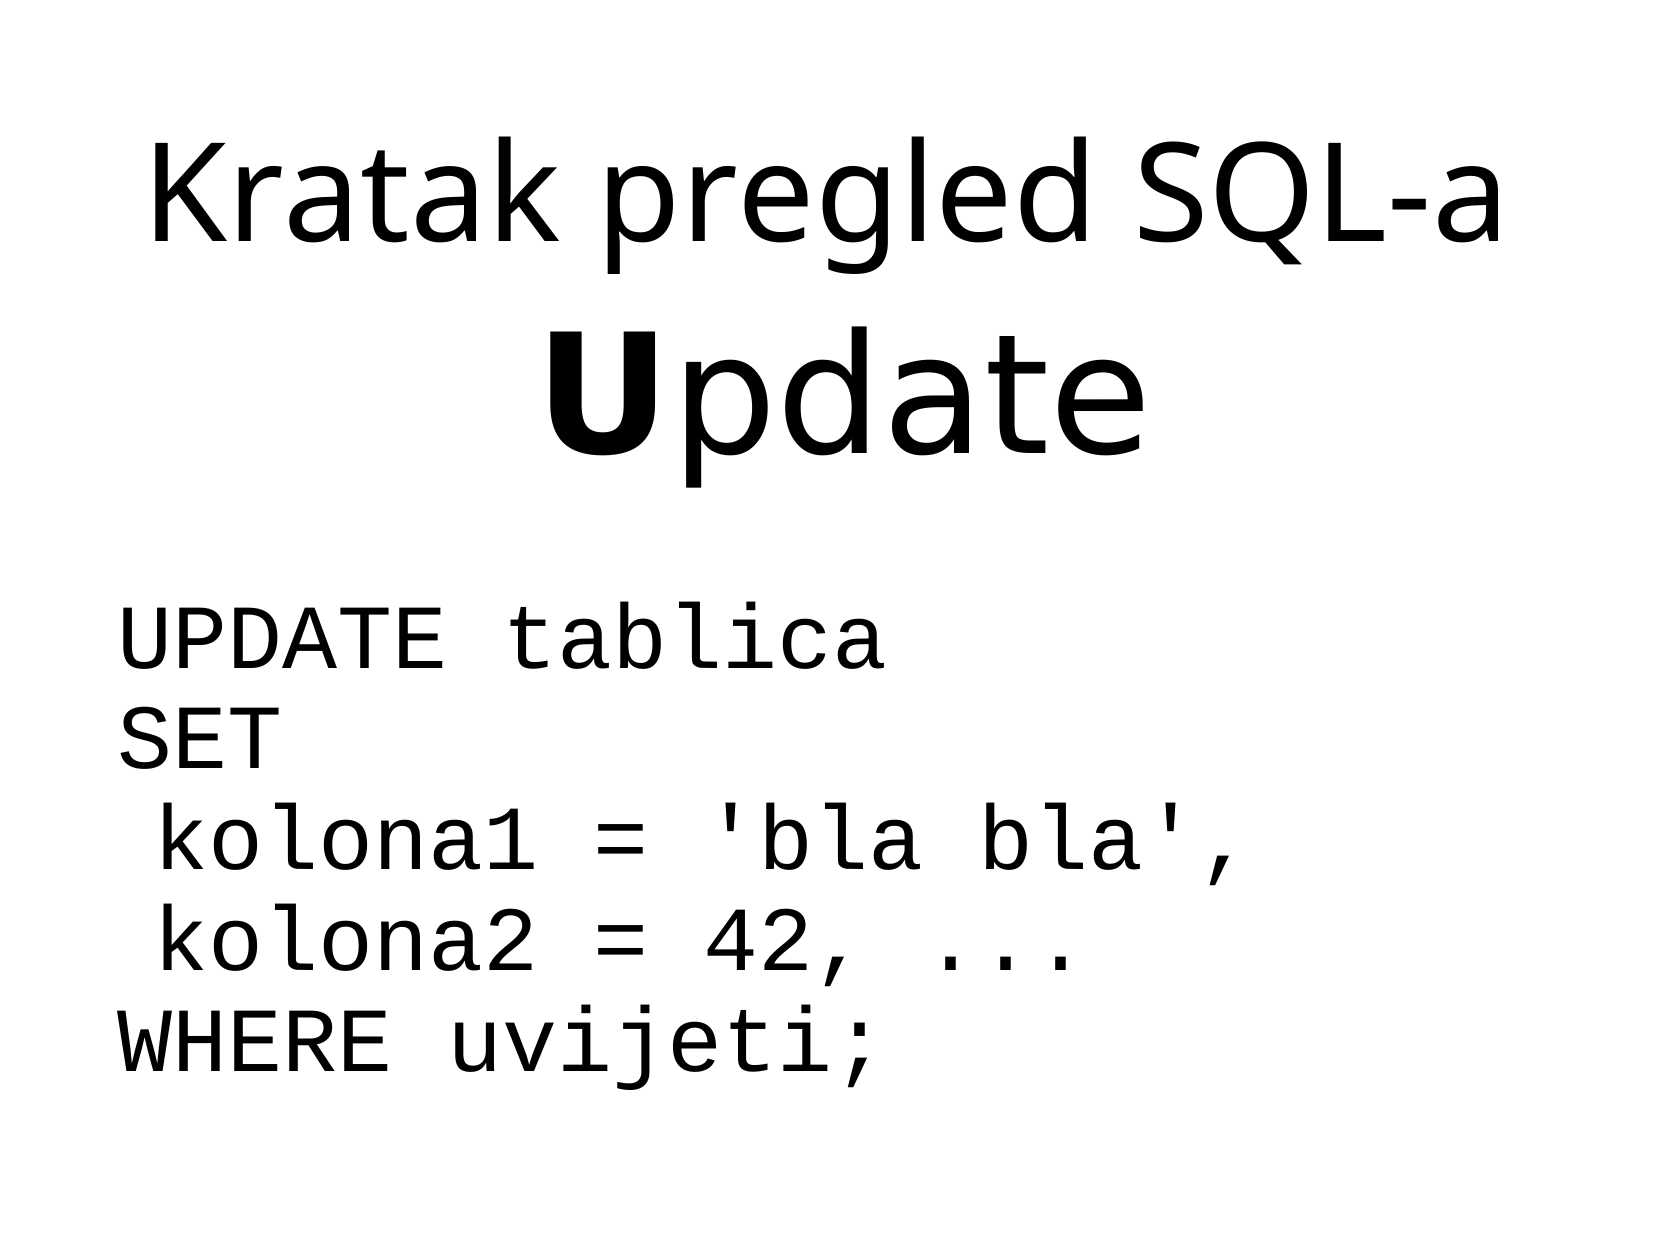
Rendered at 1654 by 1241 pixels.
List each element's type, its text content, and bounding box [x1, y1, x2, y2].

subtitle Update UPDATE tablica SET kolona1 = 'bla bla', kolona2 = 42, ... WHERE uvijeti; [82, 297, 1571, 1102]
title Kratak pregled SQL-a [82, 0, 1571, 297]
